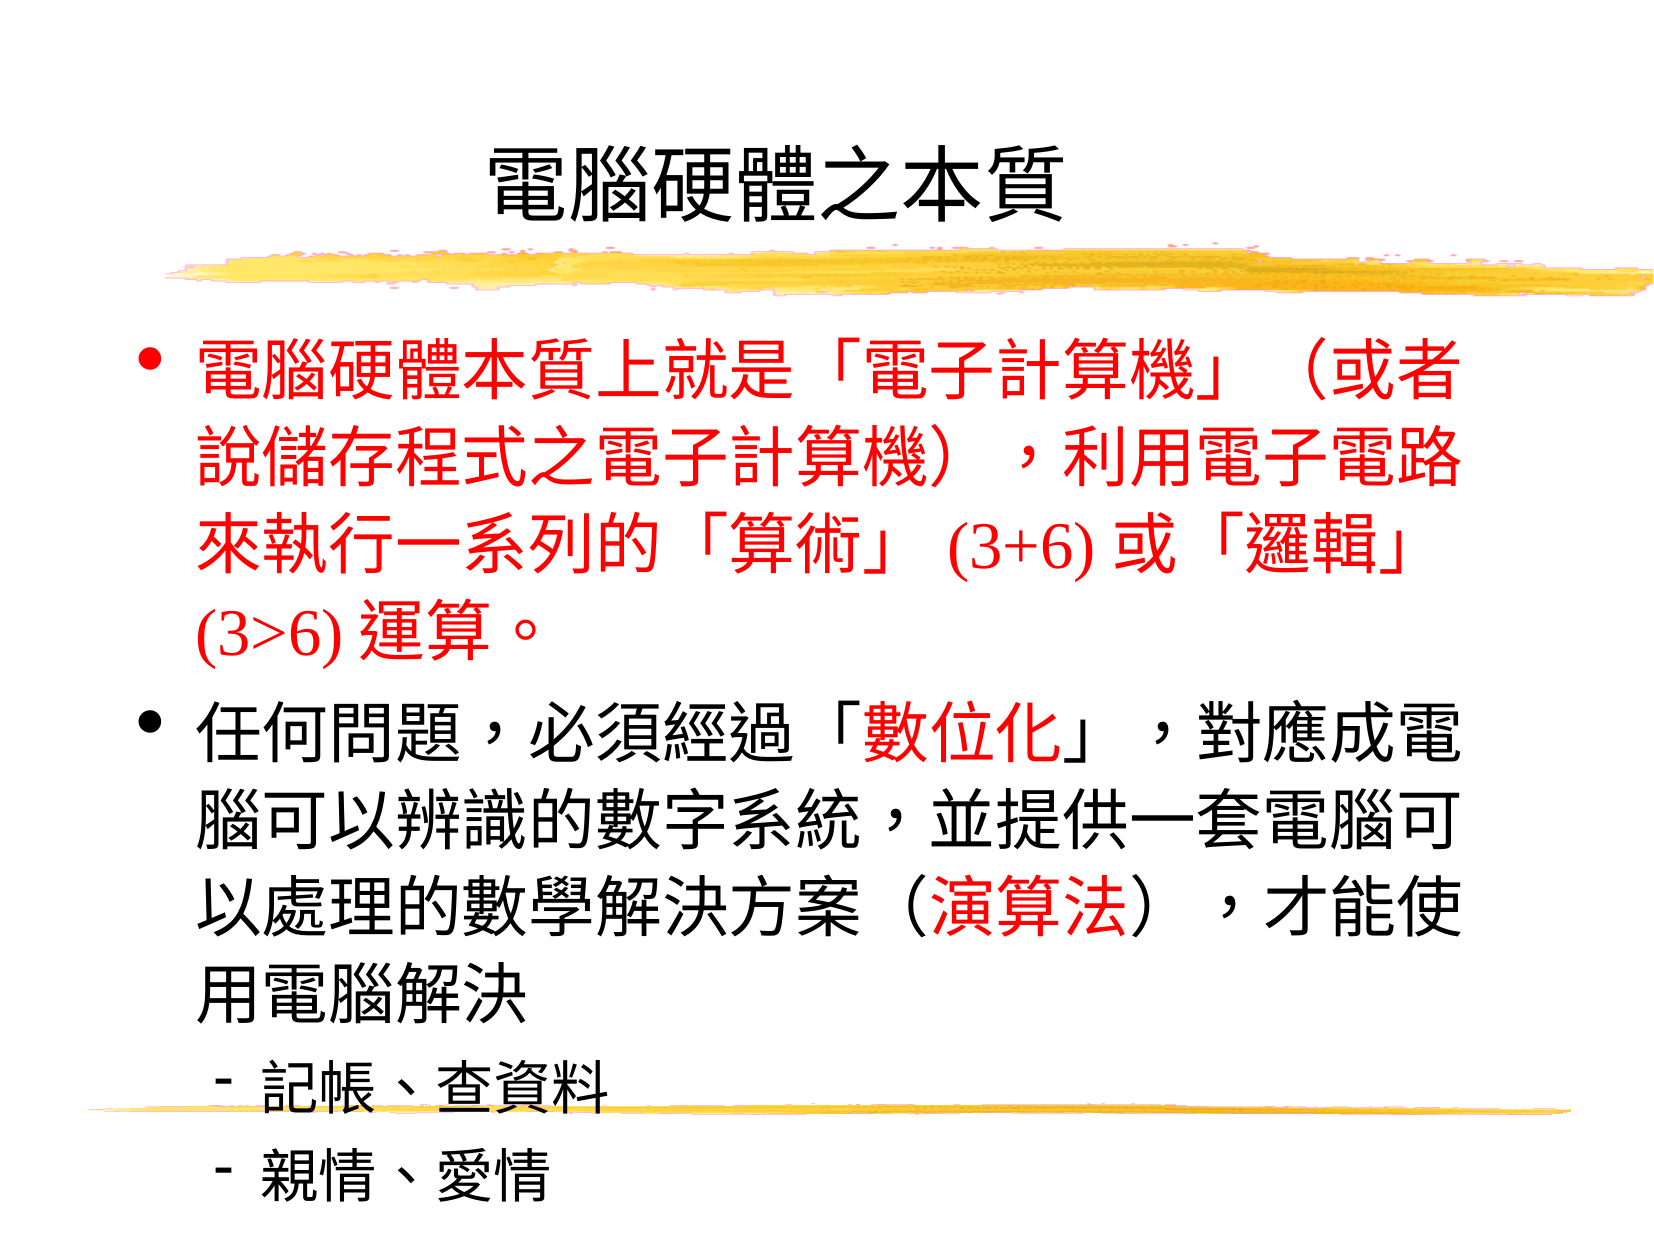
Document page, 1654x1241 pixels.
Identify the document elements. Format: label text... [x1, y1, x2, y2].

picture [82, 1102, 1571, 1117]
picture [293, 1102, 312, 1108]
picture [269, 1102, 279, 1107]
picture [165, 237, 1654, 308]
list 電腦硬體本質上就是「電子計算機」（或者說儲存程式之電子計算機），利用電子電路來執行一系列的「算術」(3+6)或「邏輯」(3>6)運算。 任何問題，必須經過「數位化」，對應成電腦可以辨識的數字系統，並提供一套電腦可以處理的數學解決方案（演算法），才能使用電腦解決 記帳、查資料 親情、愛情 [124, 316, 1530, 1061]
title 電腦硬體之本質 [73, 41, 1479, 249]
